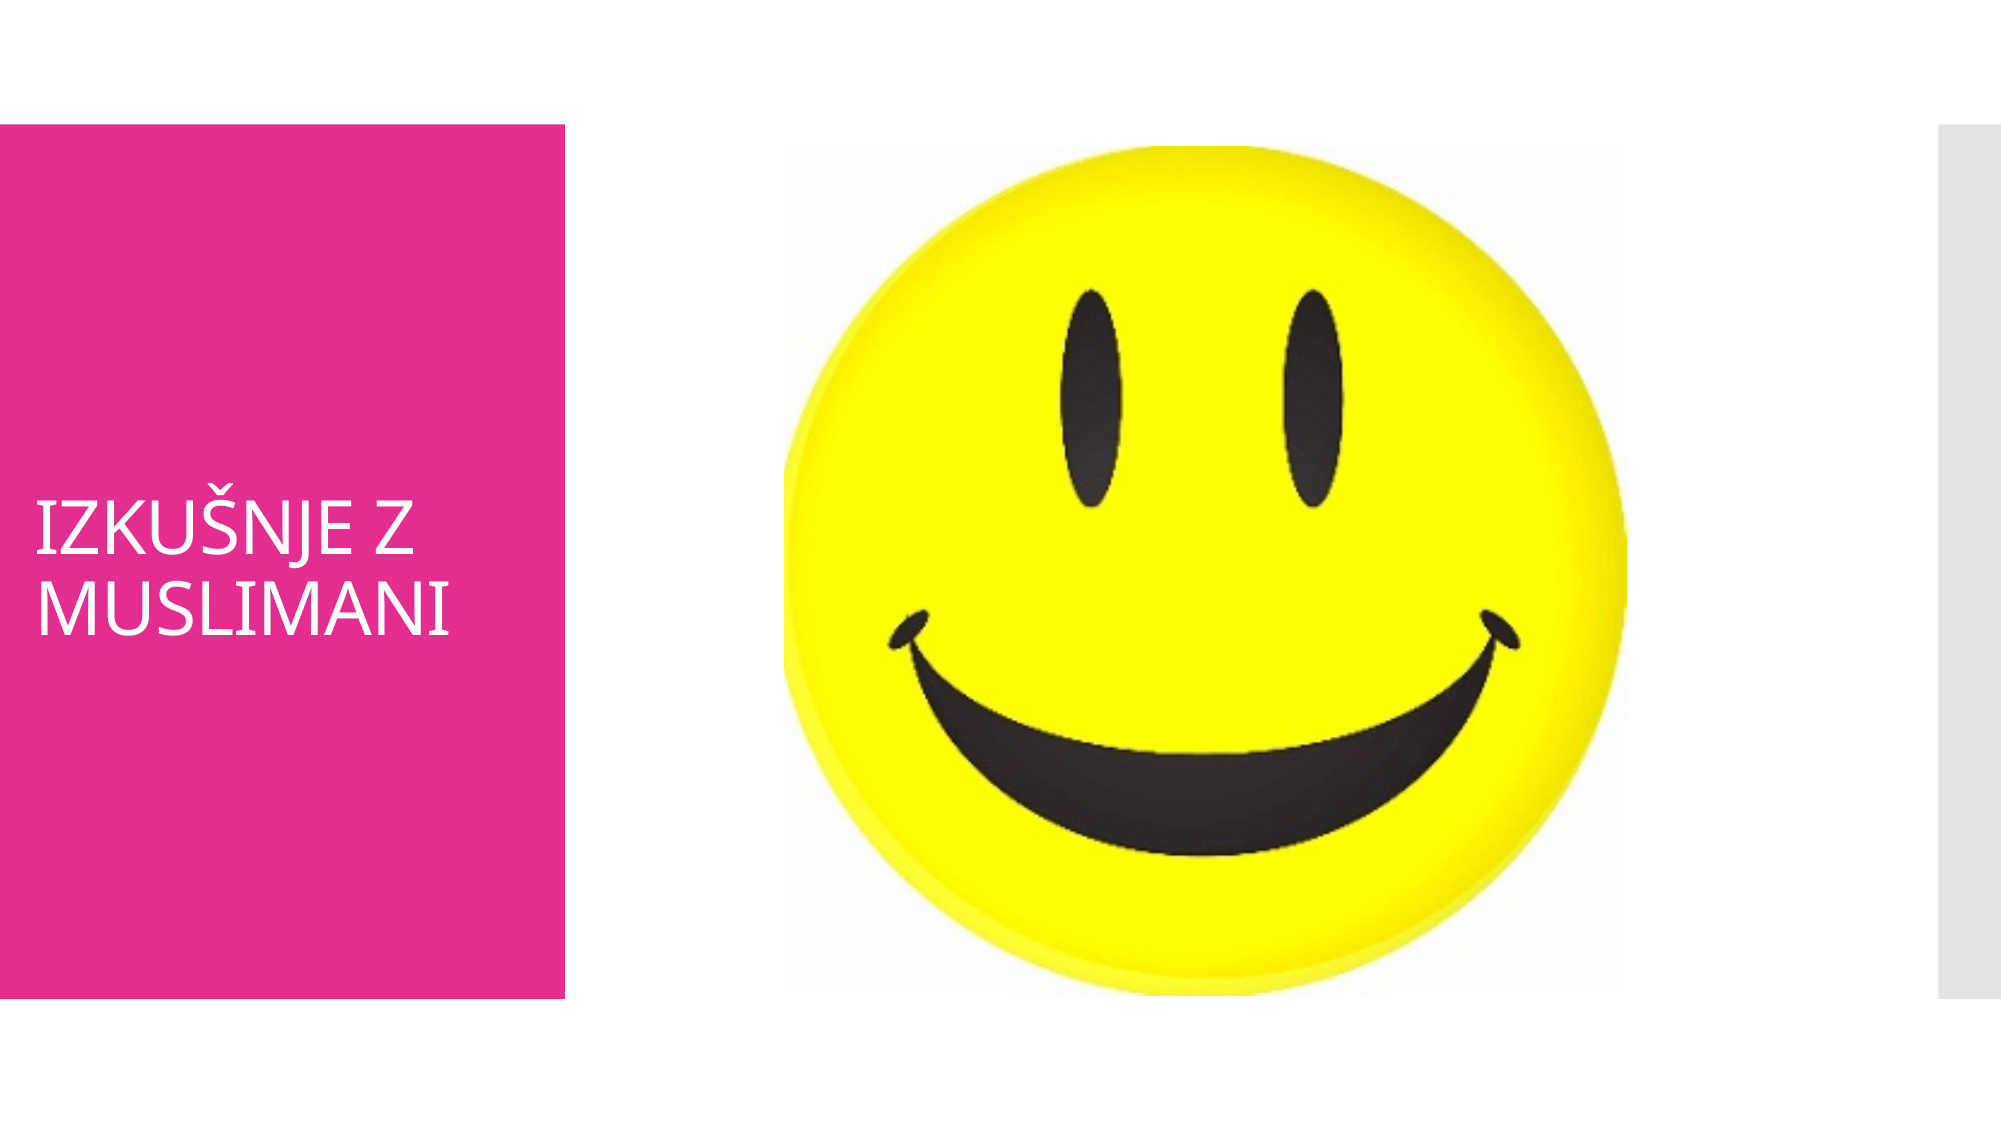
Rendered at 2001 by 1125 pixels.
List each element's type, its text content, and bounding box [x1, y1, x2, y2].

picture [784, 146, 1627, 996]
title IZKUŠNJE Z MUSLIMANI [19, 193, 520, 949]
